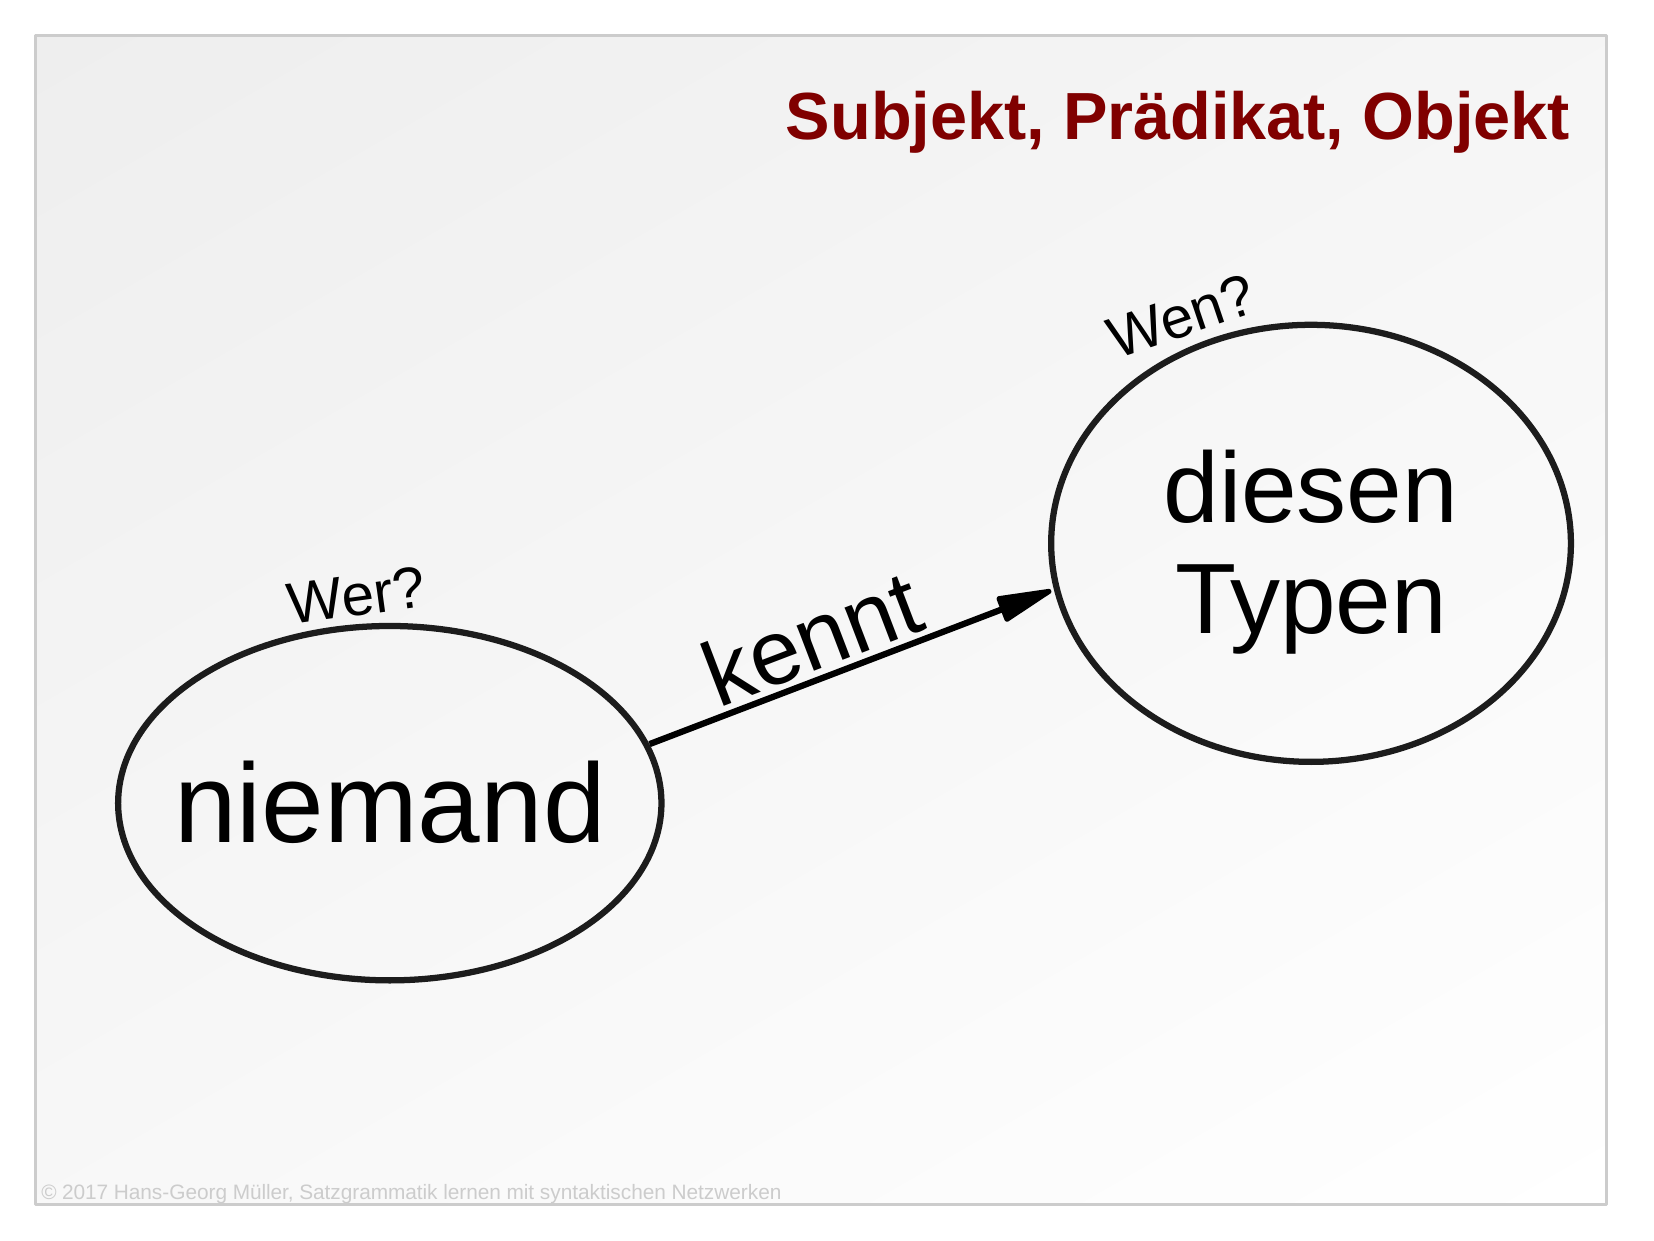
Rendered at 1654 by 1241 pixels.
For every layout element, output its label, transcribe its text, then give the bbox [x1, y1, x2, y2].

text_box Wer? [267, 543, 455, 650]
title Subjekt, Prädikat, Objekt [82, 67, 1571, 166]
text_box Wen? [1082, 240, 1304, 384]
text_box diesen Typen [1051, 324, 1571, 762]
text_box niemand [118, 628, 662, 981]
